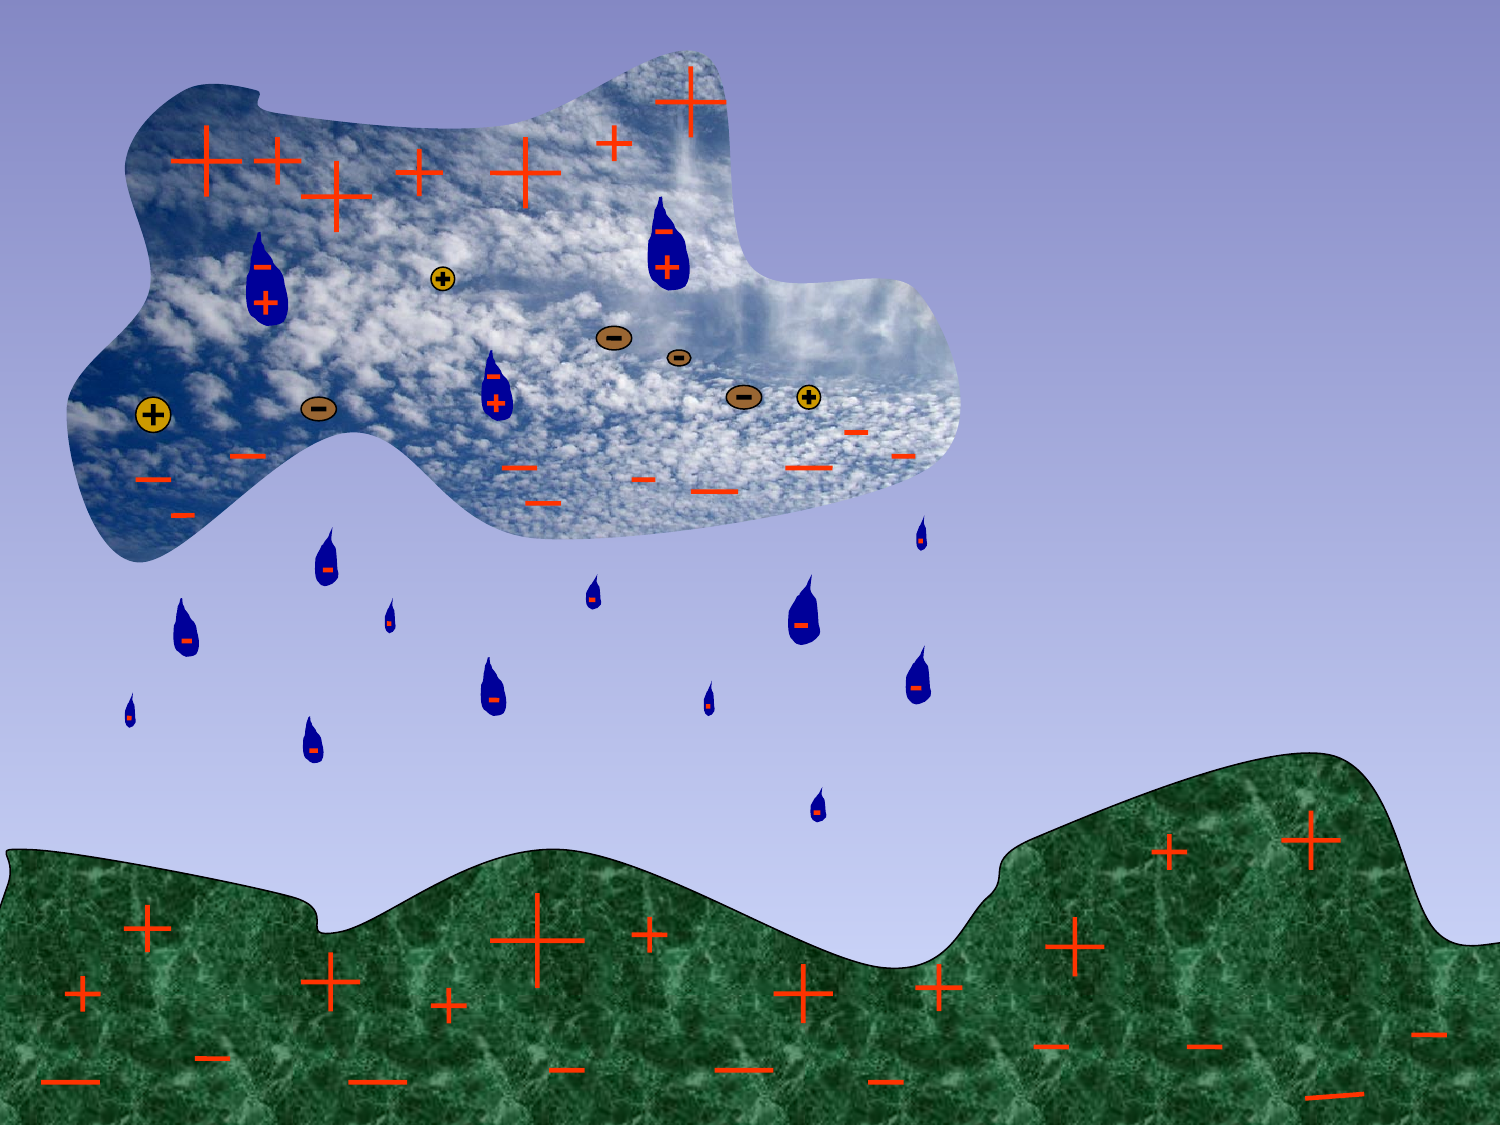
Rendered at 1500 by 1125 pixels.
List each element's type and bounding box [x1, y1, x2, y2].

text_box [905, 645, 932, 705]
text_box [124, 692, 136, 728]
text_box [585, 574, 602, 610]
text_box [314, 527, 339, 587]
text_box [302, 716, 324, 764]
text_box [0, 753, 1500, 1125]
text_box [788, 574, 821, 646]
text_box [480, 657, 507, 716]
text_box [173, 597, 199, 657]
text_box [66, 50, 961, 563]
text_box [810, 786, 827, 823]
text_box [384, 597, 396, 634]
text_box [916, 515, 928, 551]
text_box [703, 680, 715, 717]
